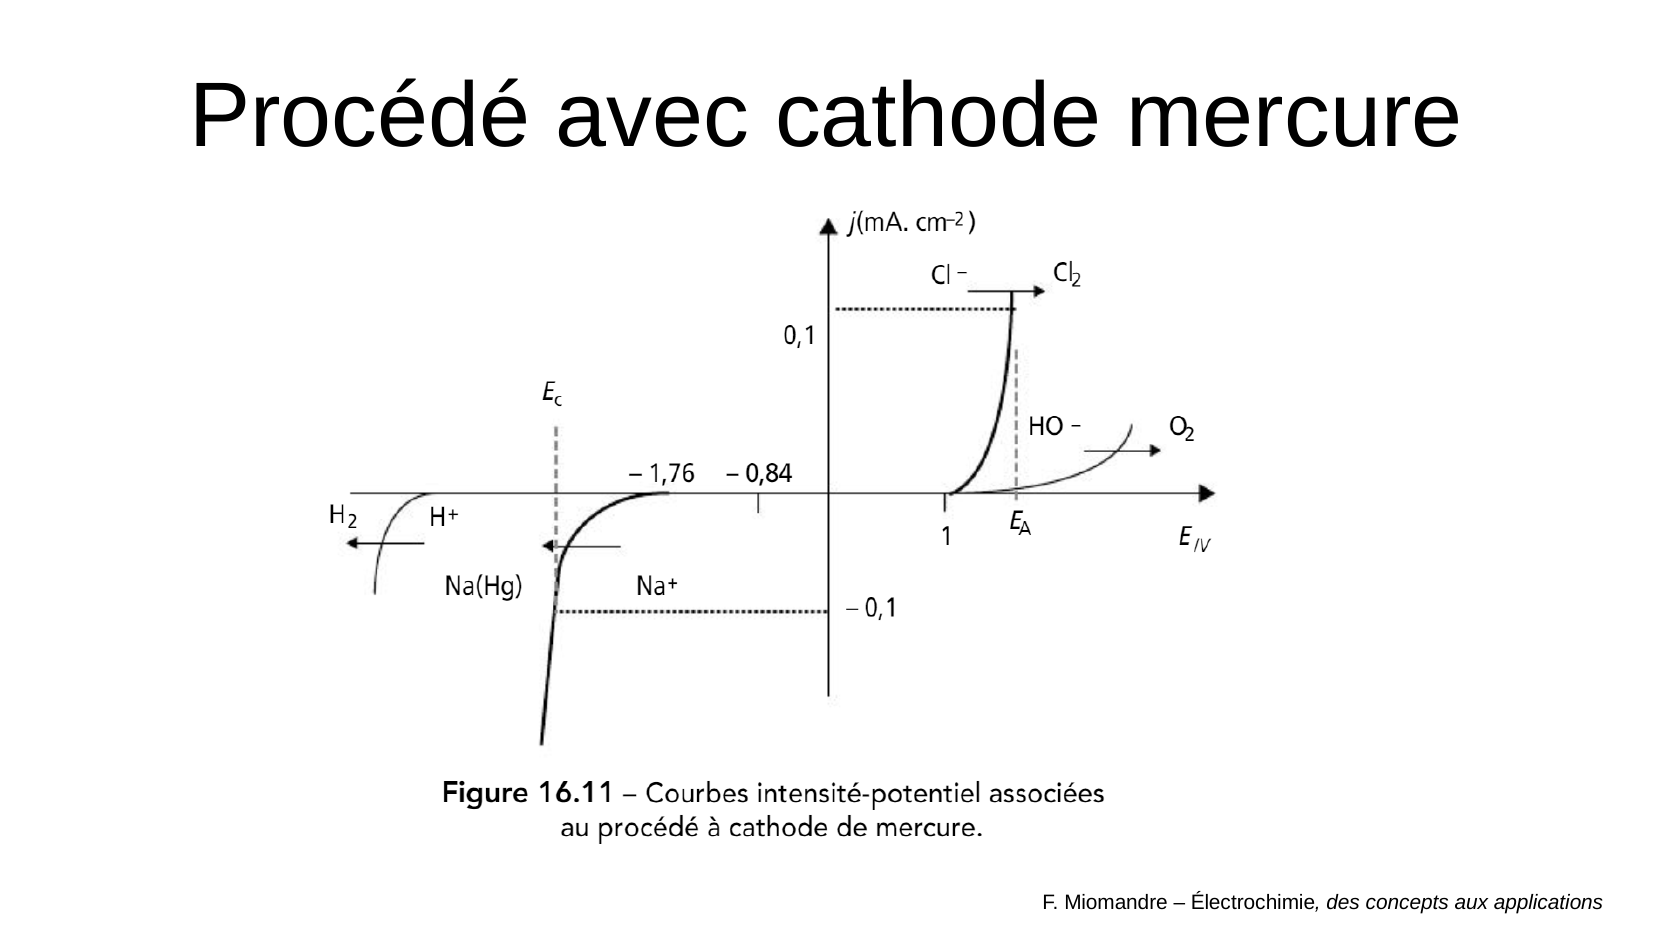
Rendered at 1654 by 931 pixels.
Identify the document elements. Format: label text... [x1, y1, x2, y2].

picture [295, 177, 1276, 863]
title Procédé avec cathode mercure [82, 37, 1571, 193]
text_box F. Miomandre – Électrochimie, des concepts aux applications [1027, 883, 1654, 931]
